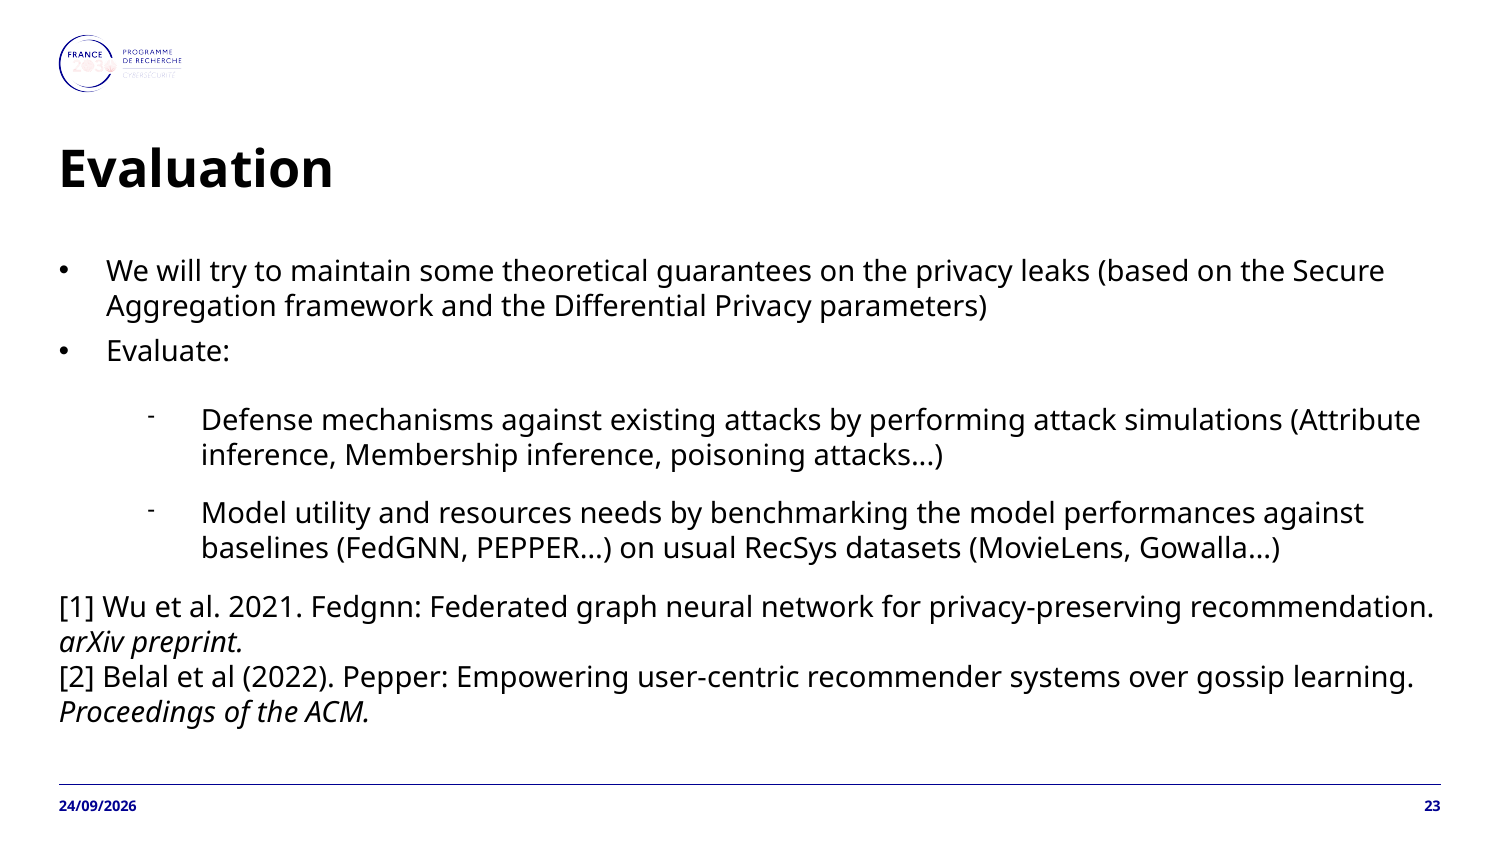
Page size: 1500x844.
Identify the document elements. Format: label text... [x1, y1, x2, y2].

picture [46, 22, 194, 105]
title Evaluation [59, 142, 1441, 206]
slide_number 26/01/2024 [59, 784, 260, 830]
slide_number 23 [1364, 784, 1441, 830]
text_box We will try to maintain some theoretical guarantees on the privacy leaks (based on the Secure Aggregation framework and the Differential Privacy parameters) Evaluate: Defense mechanisms against existing attacks by performing attack simulations (Attribute inference, Membership inference, poisoning attacks...) Model utility and resources needs by benchmarking the model performances against baselines (FedGNN, PEPPER…) on usual RecSys datasets (MovieLens, Gowalla…) [1] Wu et al. 2021. Fedgnn: Federated graph neural network for privacy-preserving recommendation. arXiv preprint. [2] Belal et al (2022). Pepper: Empowering user-centric recommender systems over gossip learning. Proceedings of the ACM. [59, 206, 1441, 650]
